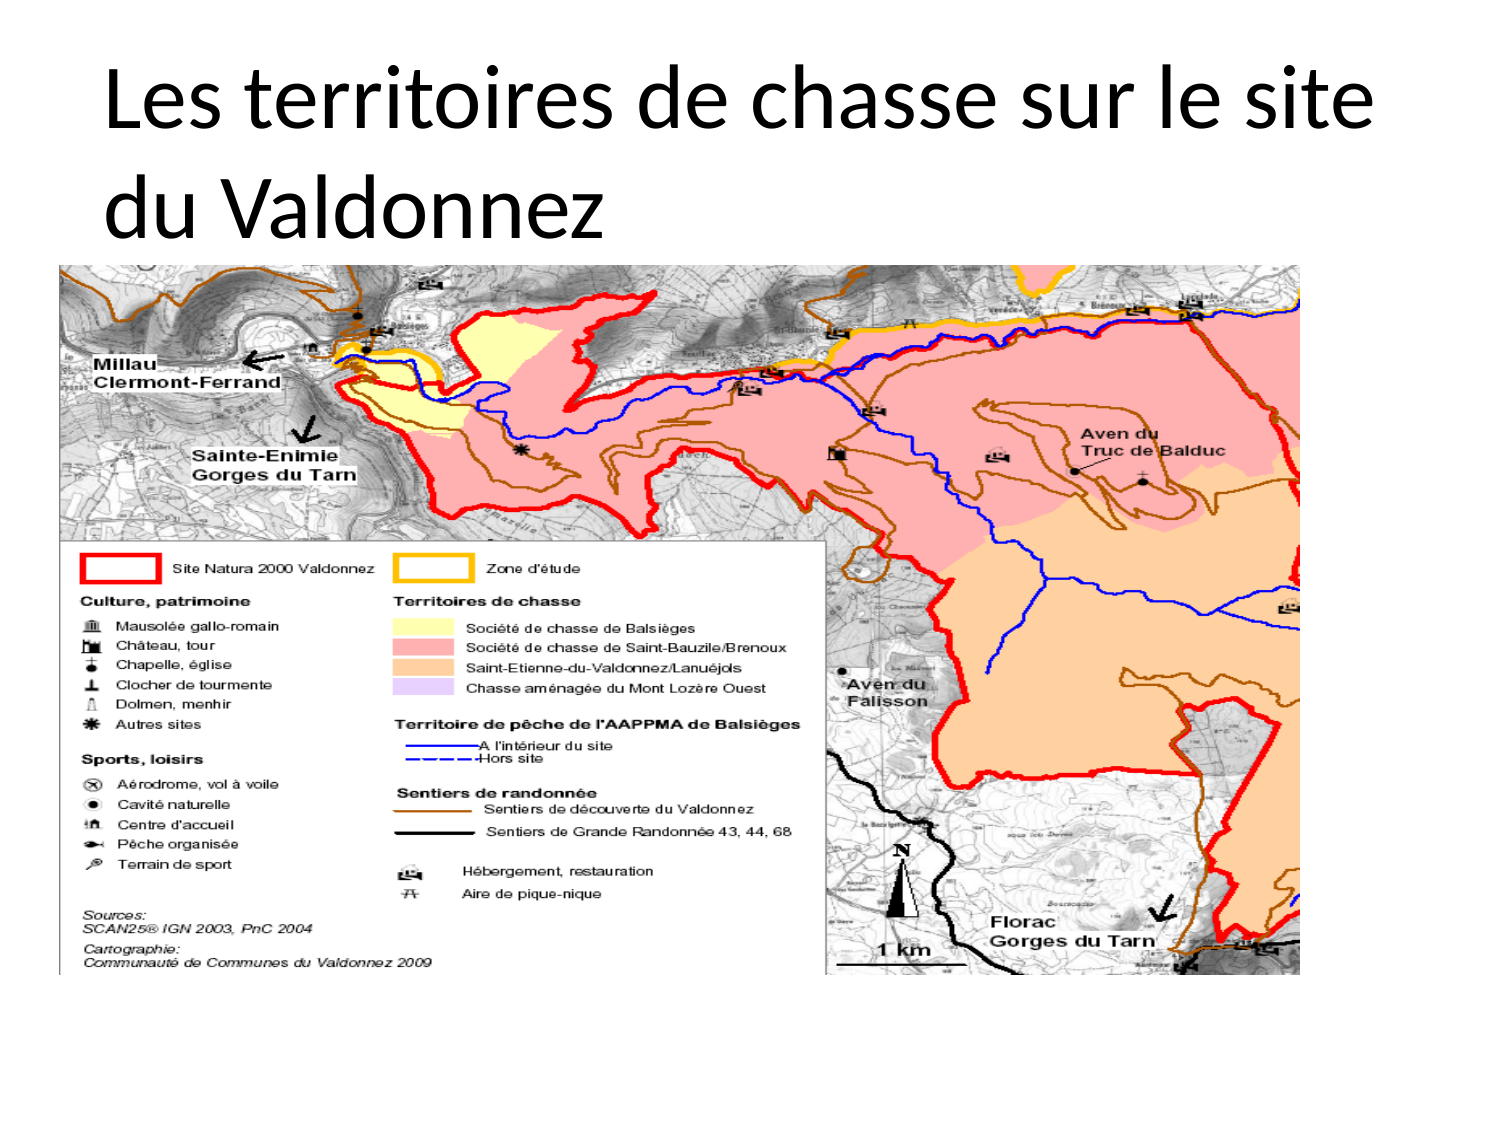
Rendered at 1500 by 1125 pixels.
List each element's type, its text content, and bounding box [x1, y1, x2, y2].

text_box Les territoires de chasse sur le site du Valdonnez [88, 29, 1418, 265]
picture [59, 265, 1300, 975]
